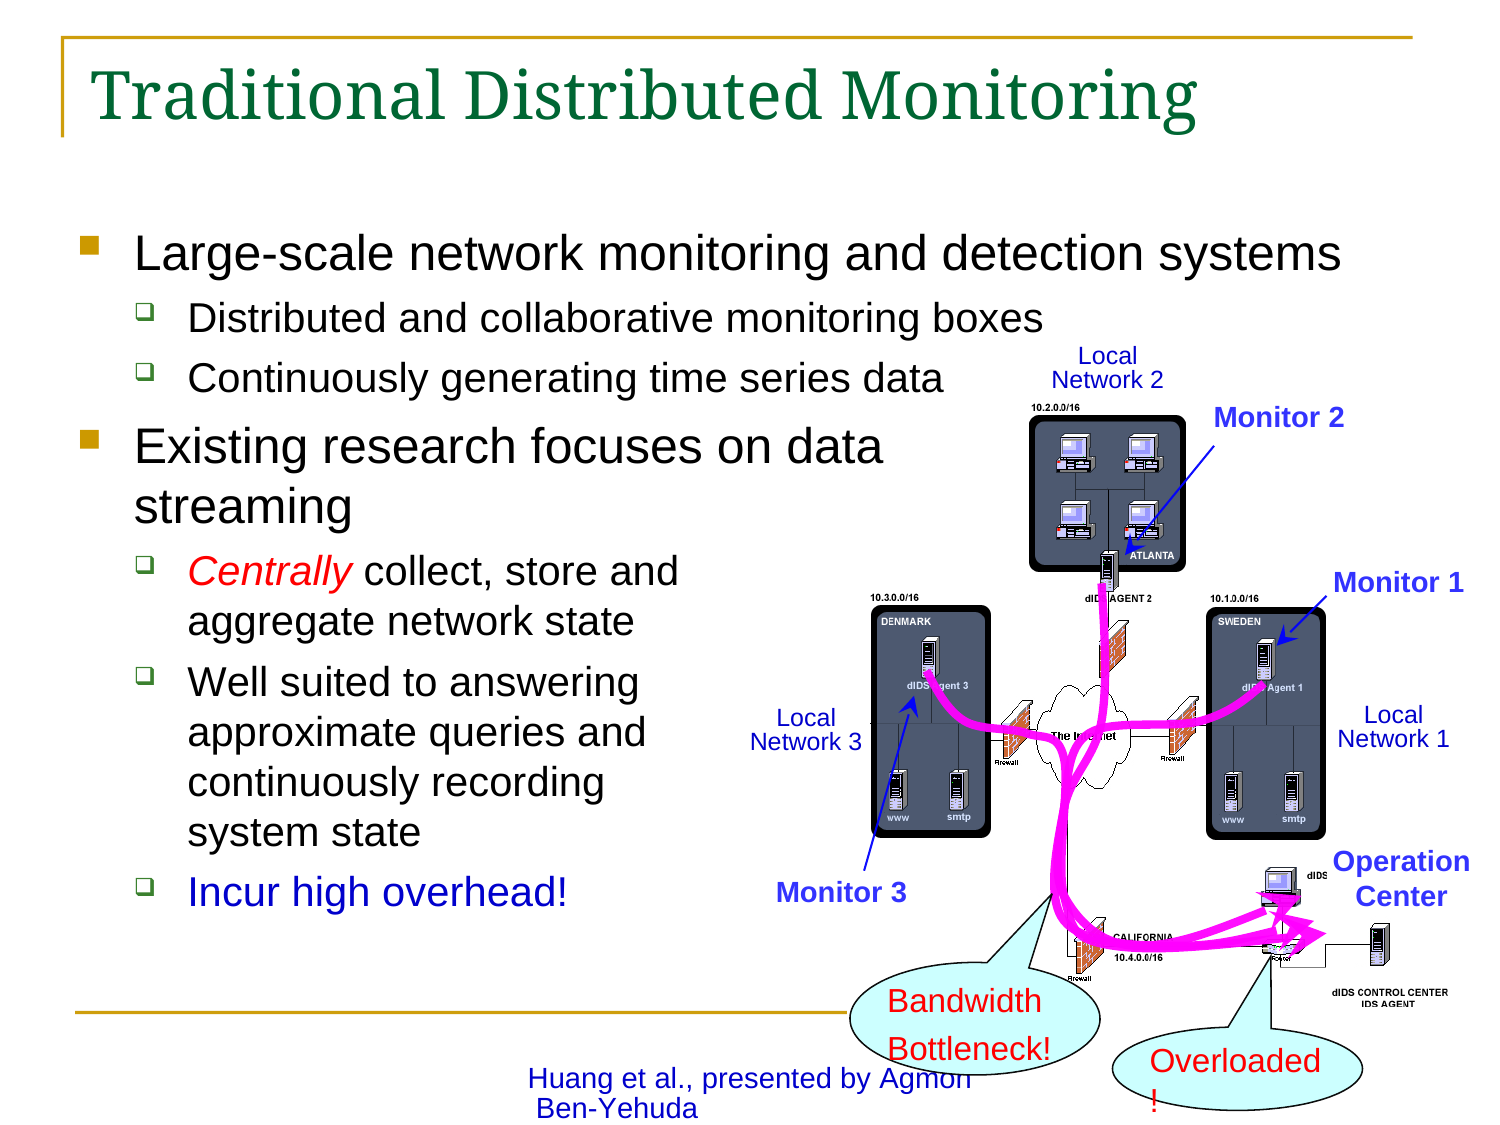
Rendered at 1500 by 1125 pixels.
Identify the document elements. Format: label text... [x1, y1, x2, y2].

picture [1086, 1000, 1243, 1046]
text_box Local Network 3 [724, 699, 888, 764]
text_box Local Network 1 [1312, 696, 1476, 761]
text_box Local Network 2 [1026, 337, 1190, 401]
text_box Monitor 2 [1201, 398, 1357, 434]
picture [1272, 383, 1490, 1046]
list Large-scale network monitoring and detection systems Distributed and collaborative monitoring boxes Continuously generating time series data Existing research focuses on data streaming Centrally collect, store and aggregate network state Well suited to answering approximate queries and continuously recording system state Incur high overhead! [62, 212, 1413, 1000]
picture [847, 1000, 864, 1046]
text_box Operation Center [1413, 842, 1477, 913]
text_box Monitor 1 [1321, 563, 1477, 599]
text_box Overloaded! [1112, 956, 1363, 1111]
text_box Monitor 3 [763, 873, 920, 909]
title Traditional Distributed Monitoring [75, 45, 1426, 188]
text_box Bandwidth Bottleneck! [849, 893, 1101, 1075]
